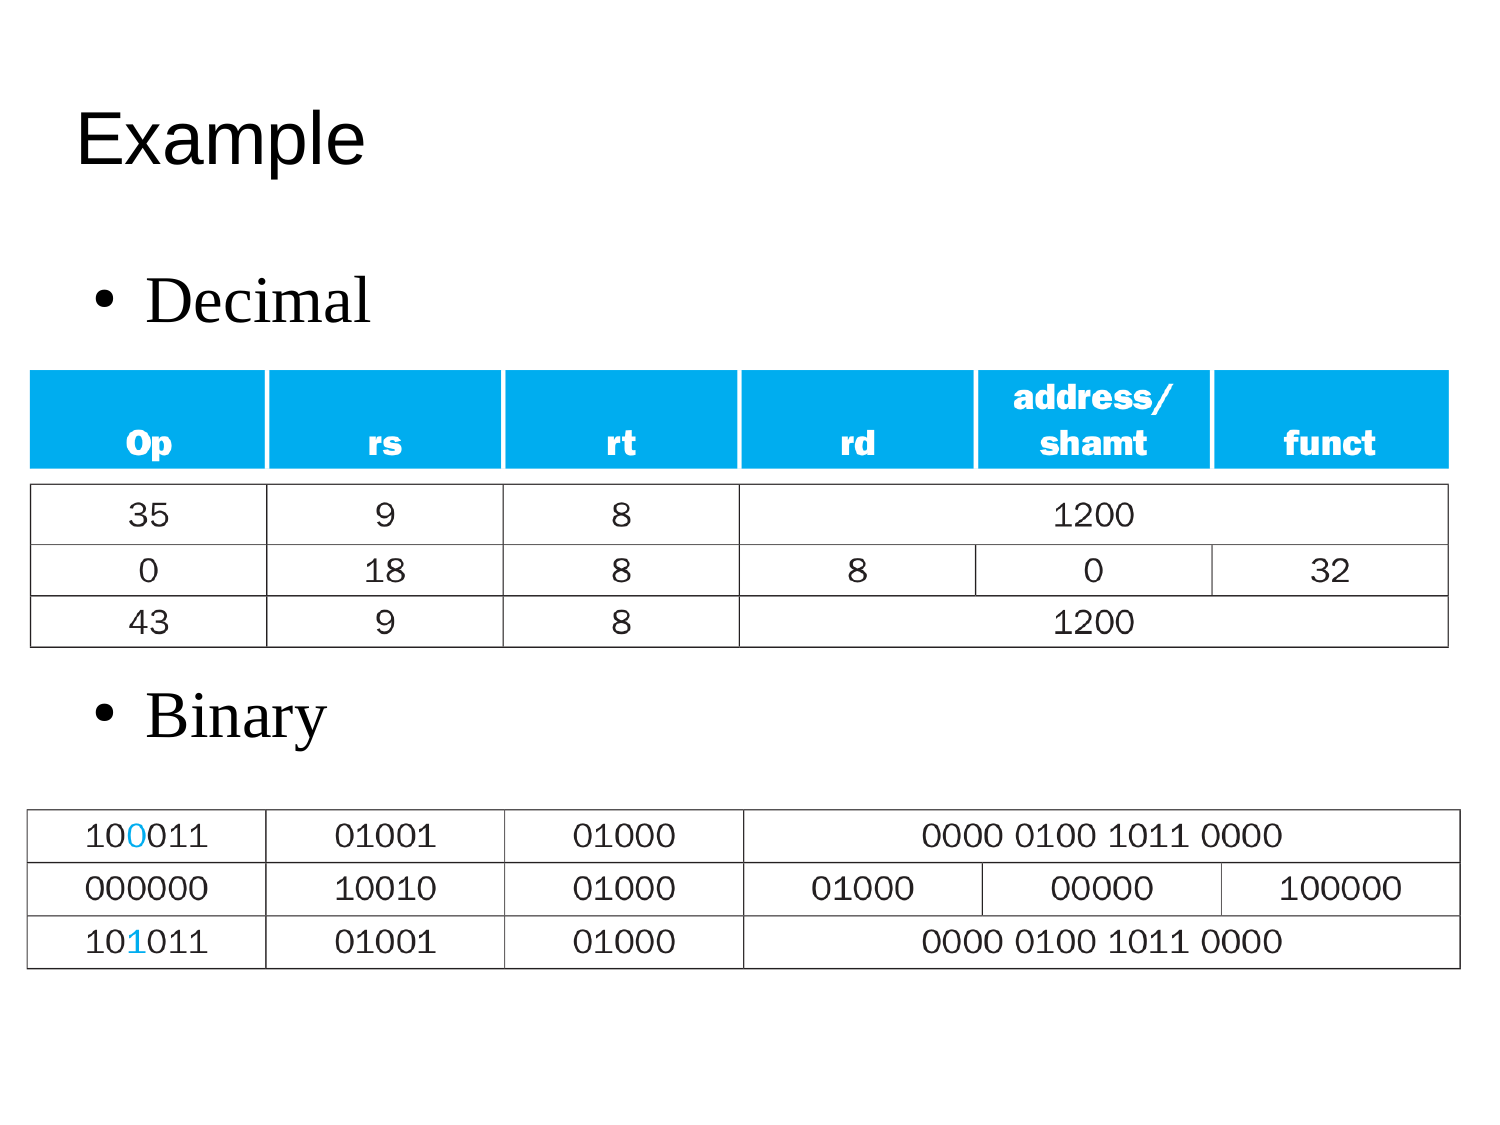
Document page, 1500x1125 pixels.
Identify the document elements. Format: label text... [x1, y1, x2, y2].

title Example [75, 44, 1425, 233]
list Decimal Binary [75, 667, 1425, 792]
picture [15, 339, 1469, 667]
picture [10, 792, 1500, 1004]
list Decimal Binary [75, 263, 1425, 339]
